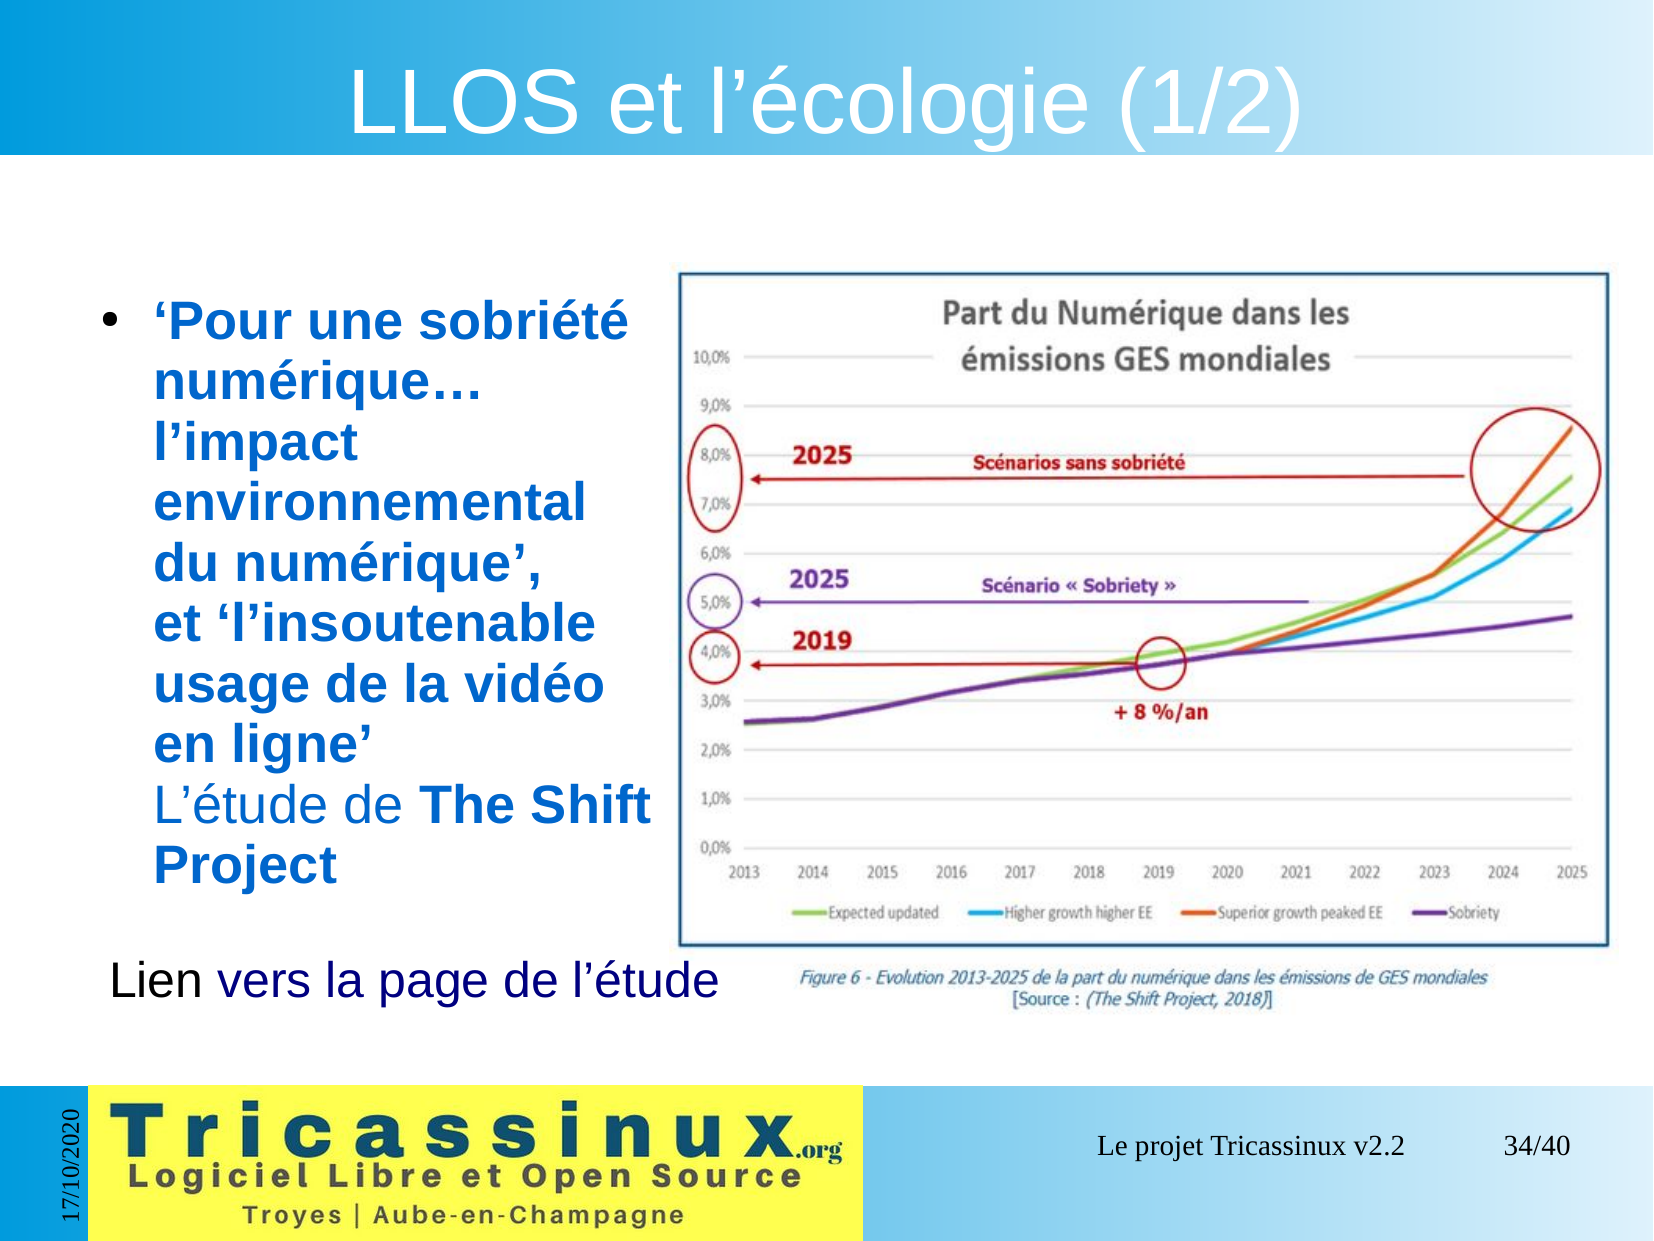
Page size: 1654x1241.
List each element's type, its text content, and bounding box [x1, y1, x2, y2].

title LLOS et l’écologie (1/2) [82, 49, 1571, 155]
text_box Lien vers la page de l’étude [94, 945, 780, 1016]
picture [89, 1085, 863, 1241]
list ‘Pour une sobriété numérique… l’impact environnemental du numérique’, et ‘l’insoutenable usage de la vidéo en ligne’ L’étude de The Shift Project [82, 290, 662, 1010]
picture [669, 262, 1619, 1016]
